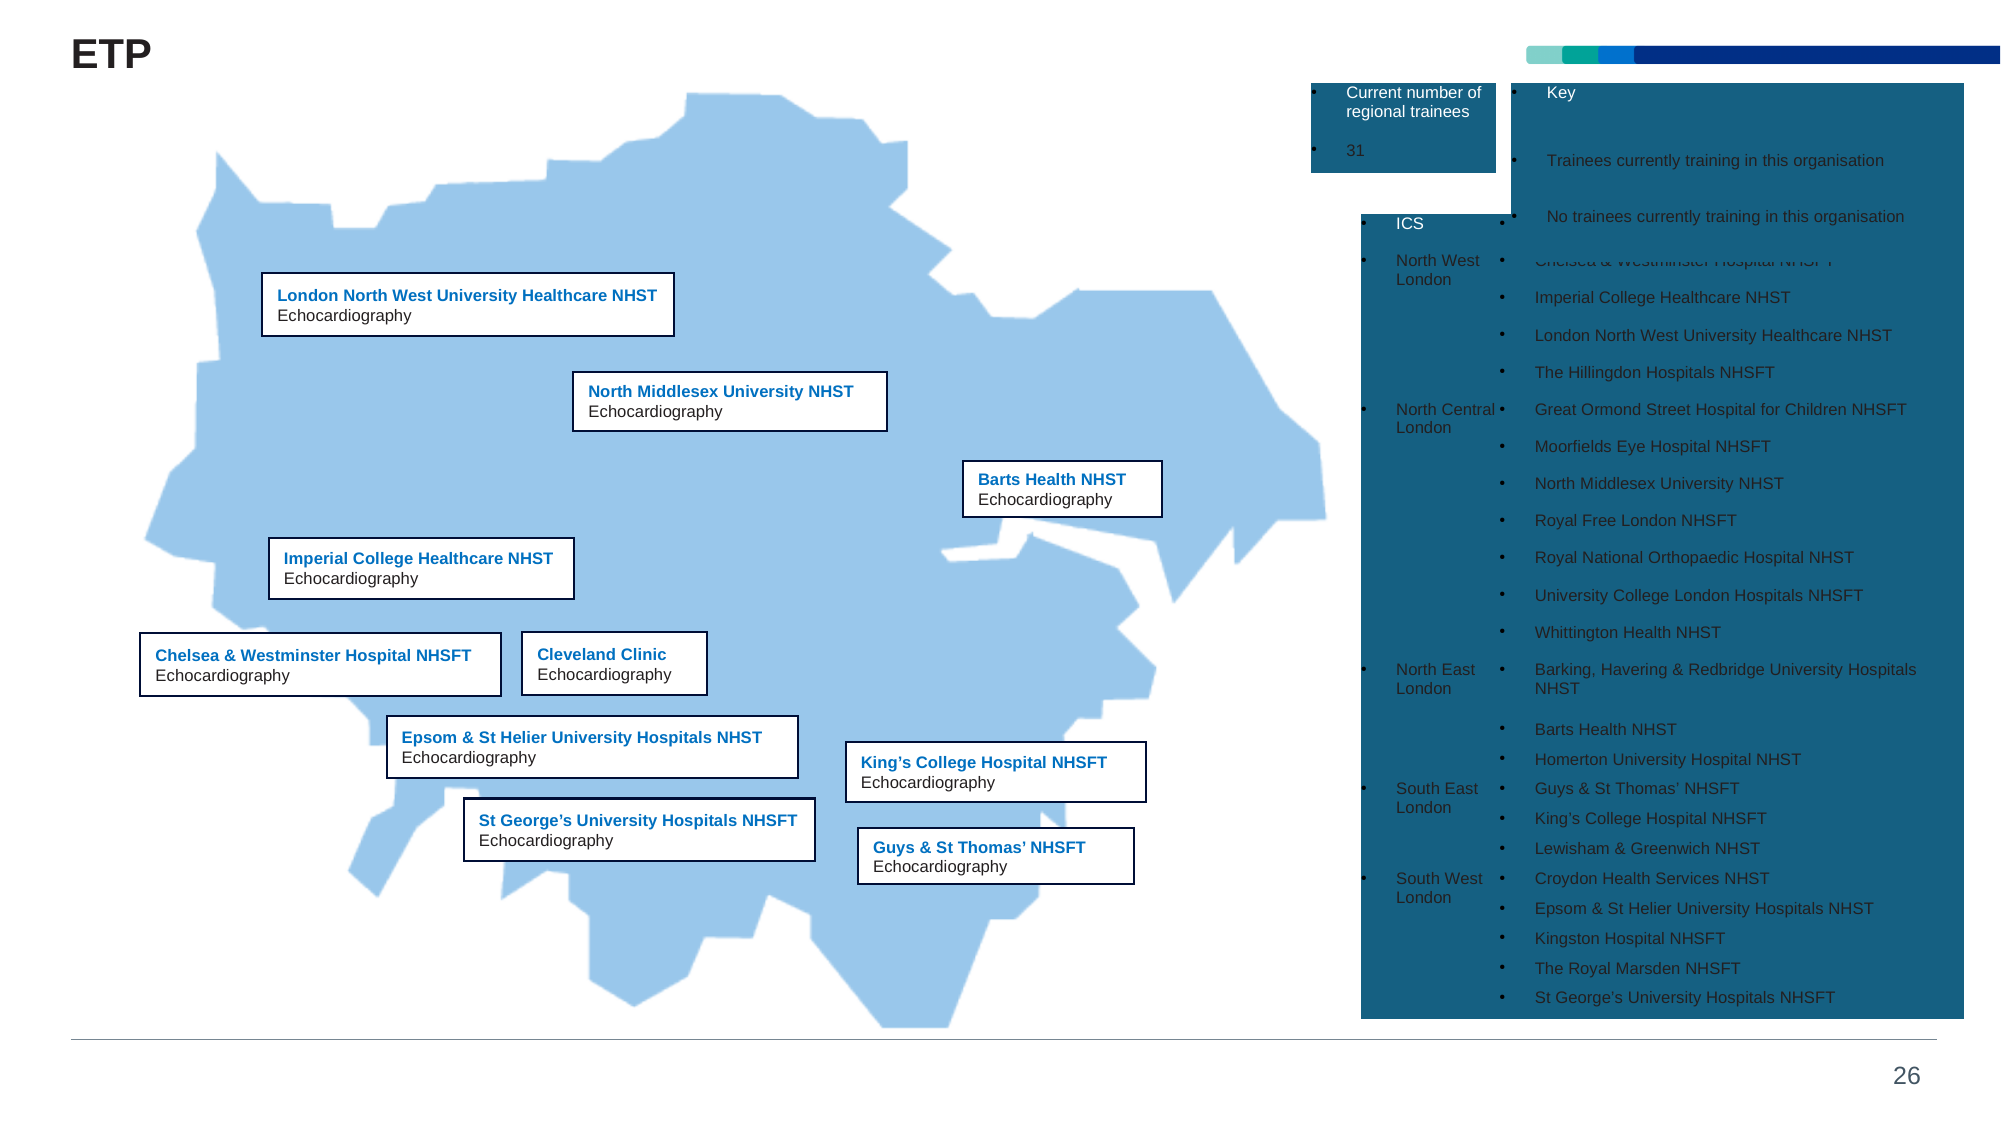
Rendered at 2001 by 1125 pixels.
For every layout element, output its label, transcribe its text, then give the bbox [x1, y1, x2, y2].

table_cell Trainees currently training in this organisation [1511, 152, 1907, 207]
table_cell North West London [1361, 251, 1499, 400]
table_cell South East London [1361, 780, 1499, 869]
text_box North Middlesex University NHST Echocardiography [573, 372, 887, 431]
table_cell Homerton University Hospital NHST [1499, 750, 1964, 780]
text_box King’s College Hospital NHSFT Echocardiography [846, 742, 1146, 802]
text_box Chelsea & Westminster Hospital NHSFT Echocardiography [140, 633, 501, 696]
table_cell No trainees currently training in this organisation [1511, 207, 1907, 262]
table_cell Barking, Havering & Redbridge University Hospitals NHST [1499, 660, 1964, 720]
table_cell 31 [1311, 141, 1496, 173]
table_cell The Hillingdon Hospitals NHSFT [1499, 363, 1964, 400]
text_box Barts Health NHST Echocardiography [963, 461, 1162, 517]
table_header [1907, 83, 1964, 152]
table_cell Chelsea & Westminster Hospital NHSFT [1499, 251, 1964, 289]
table_cell Croydon Health Services NHST [1499, 869, 1964, 899]
table_cell St George’s University Hospitals NHSFT [1499, 989, 1964, 1019]
table_cell Barts Health NHST [1499, 720, 1964, 750]
table_cell Imperial College Healthcare NHST [1499, 289, 1964, 326]
text_box Imperial College Healthcare NHST Echocardiography [269, 538, 574, 599]
table_cell South West London [1361, 869, 1499, 1019]
table_cell [1907, 207, 1964, 262]
table_cell The Royal Marsden NHSFT [1499, 959, 1964, 989]
picture [127, 79, 1336, 1046]
table_header Current number of regional trainees [1311, 83, 1496, 141]
table_cell Kingston Hospital NHSFT [1499, 929, 1964, 959]
table_cell London North West University Healthcare NHST [1499, 326, 1964, 363]
table_header Key [1511, 83, 1907, 152]
table_cell University College London Hospitals NHSFT [1499, 586, 1964, 623]
table_cell Lewisham & Greenwich NHST [1499, 839, 1964, 869]
title ETP [70, 32, 1513, 79]
table_cell King’s College Hospital NHSFT [1499, 809, 1964, 839]
table_cell North Middlesex University NHST [1499, 474, 1964, 511]
table_cell Royal National Orthopaedic Hospital NHST [1499, 549, 1964, 586]
table_header ICS [1361, 214, 1499, 251]
text_box Epsom & St Helier University Hospitals NHST Echocardiography [387, 716, 798, 778]
table_header Organisation [1499, 214, 1511, 251]
table_cell Whittington Health NHST [1499, 623, 1964, 660]
text_box London North West University Healthcare NHST Echocardiography [262, 273, 674, 336]
table_cell Moorfields Eye Hospital NHSFT [1499, 437, 1964, 474]
text_box St George’s University Hospitals NHSFT Echocardiography [464, 798, 815, 861]
table_cell Guys & St Thomas’ NHSFT [1499, 780, 1964, 809]
table_cell North East London [1361, 660, 1499, 780]
text_box Guys & St Thomas’ NHSFT Echocardiography [858, 828, 1134, 884]
text_box Cleveland Clinic Echocardiography [522, 632, 707, 695]
table_cell Royal Free London NHSFT [1499, 511, 1964, 549]
table_cell North Central London [1361, 400, 1499, 660]
table_cell Great Ormond Street Hospital for Children NHSFT [1499, 400, 1964, 437]
table_cell [1907, 152, 1964, 207]
table_cell Epsom & St Helier University Hospitals NHST [1499, 899, 1964, 929]
